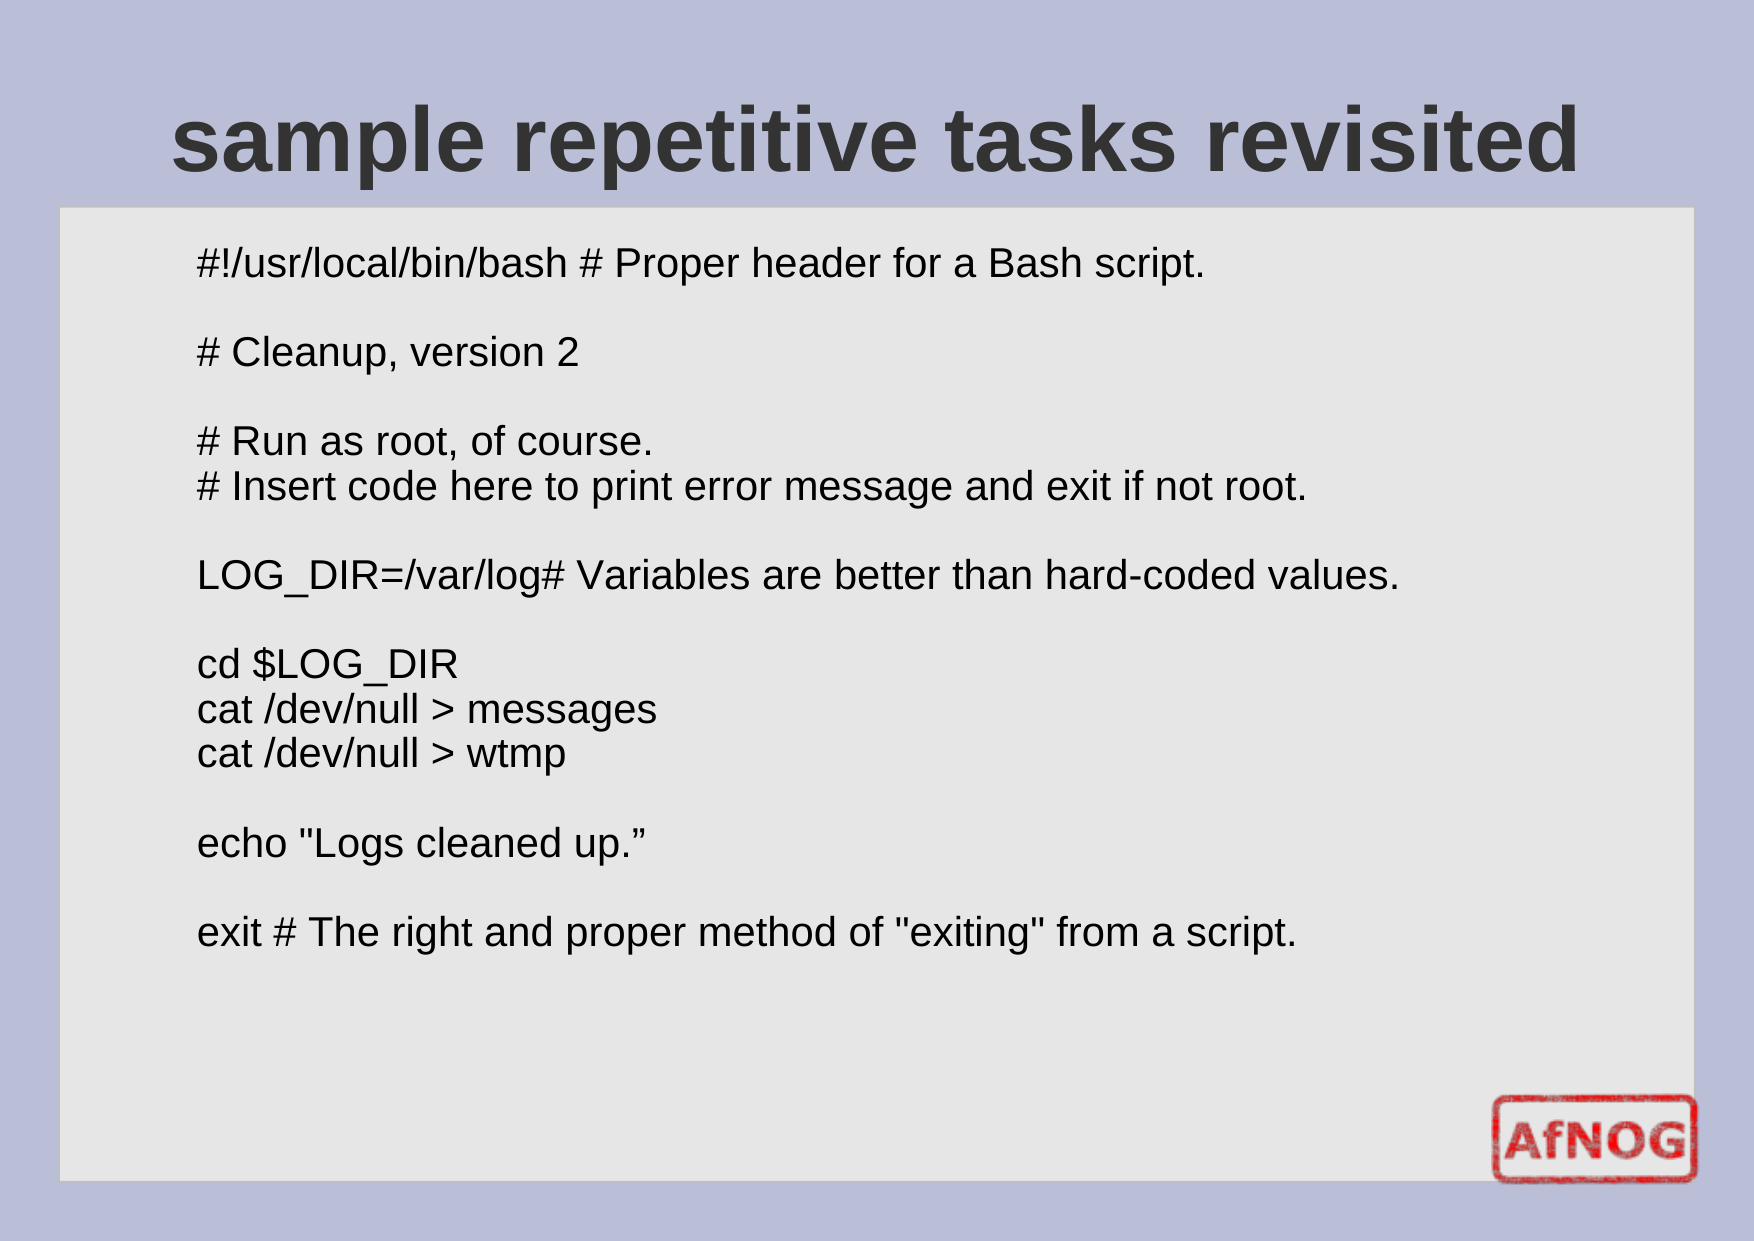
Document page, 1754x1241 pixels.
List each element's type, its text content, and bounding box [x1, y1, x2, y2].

list #!/usr/local/bin/bash # Proper header for a Bash script. # Cleanup, version 2 # Run as root, of course. # Insert code here to print error message and exit if not root. LOG_DIR=/var/log# Variables are better than hard-coded values. cd $LOG_DIR cat /dev/null > messages cat /dev/null > wtmp echo "Logs cleaned up.” exit # The right and proper method of "exiting" from a script. [179, 195, 1576, 1079]
picture [1490, 1092, 1701, 1188]
title sample repetitive tasks revisited [59, 48, 1695, 236]
